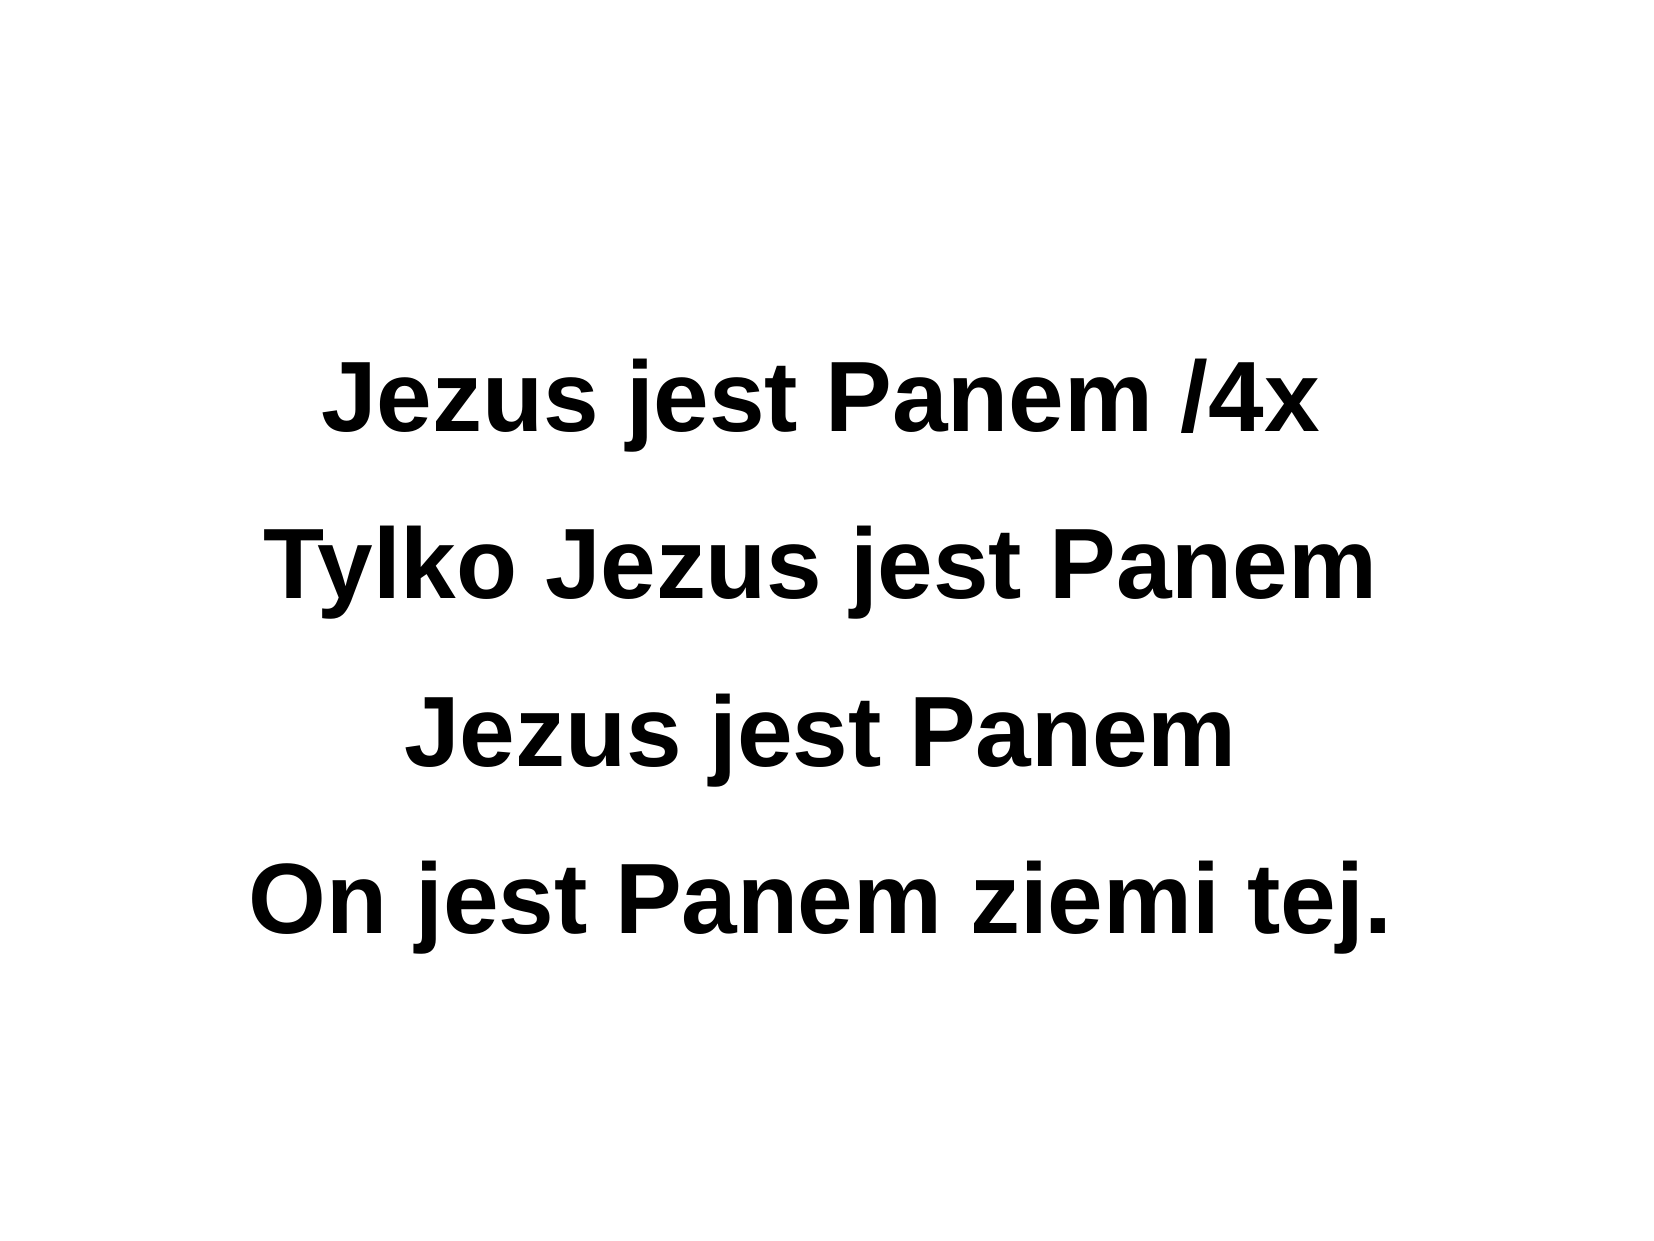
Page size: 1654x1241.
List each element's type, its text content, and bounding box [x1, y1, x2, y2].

subtitle Jezus jest Panem /4x Tylko Jezus jest Panem Jezus jest Panem On jest Panem ziemi tej. [0, 0, 1642, 1241]
